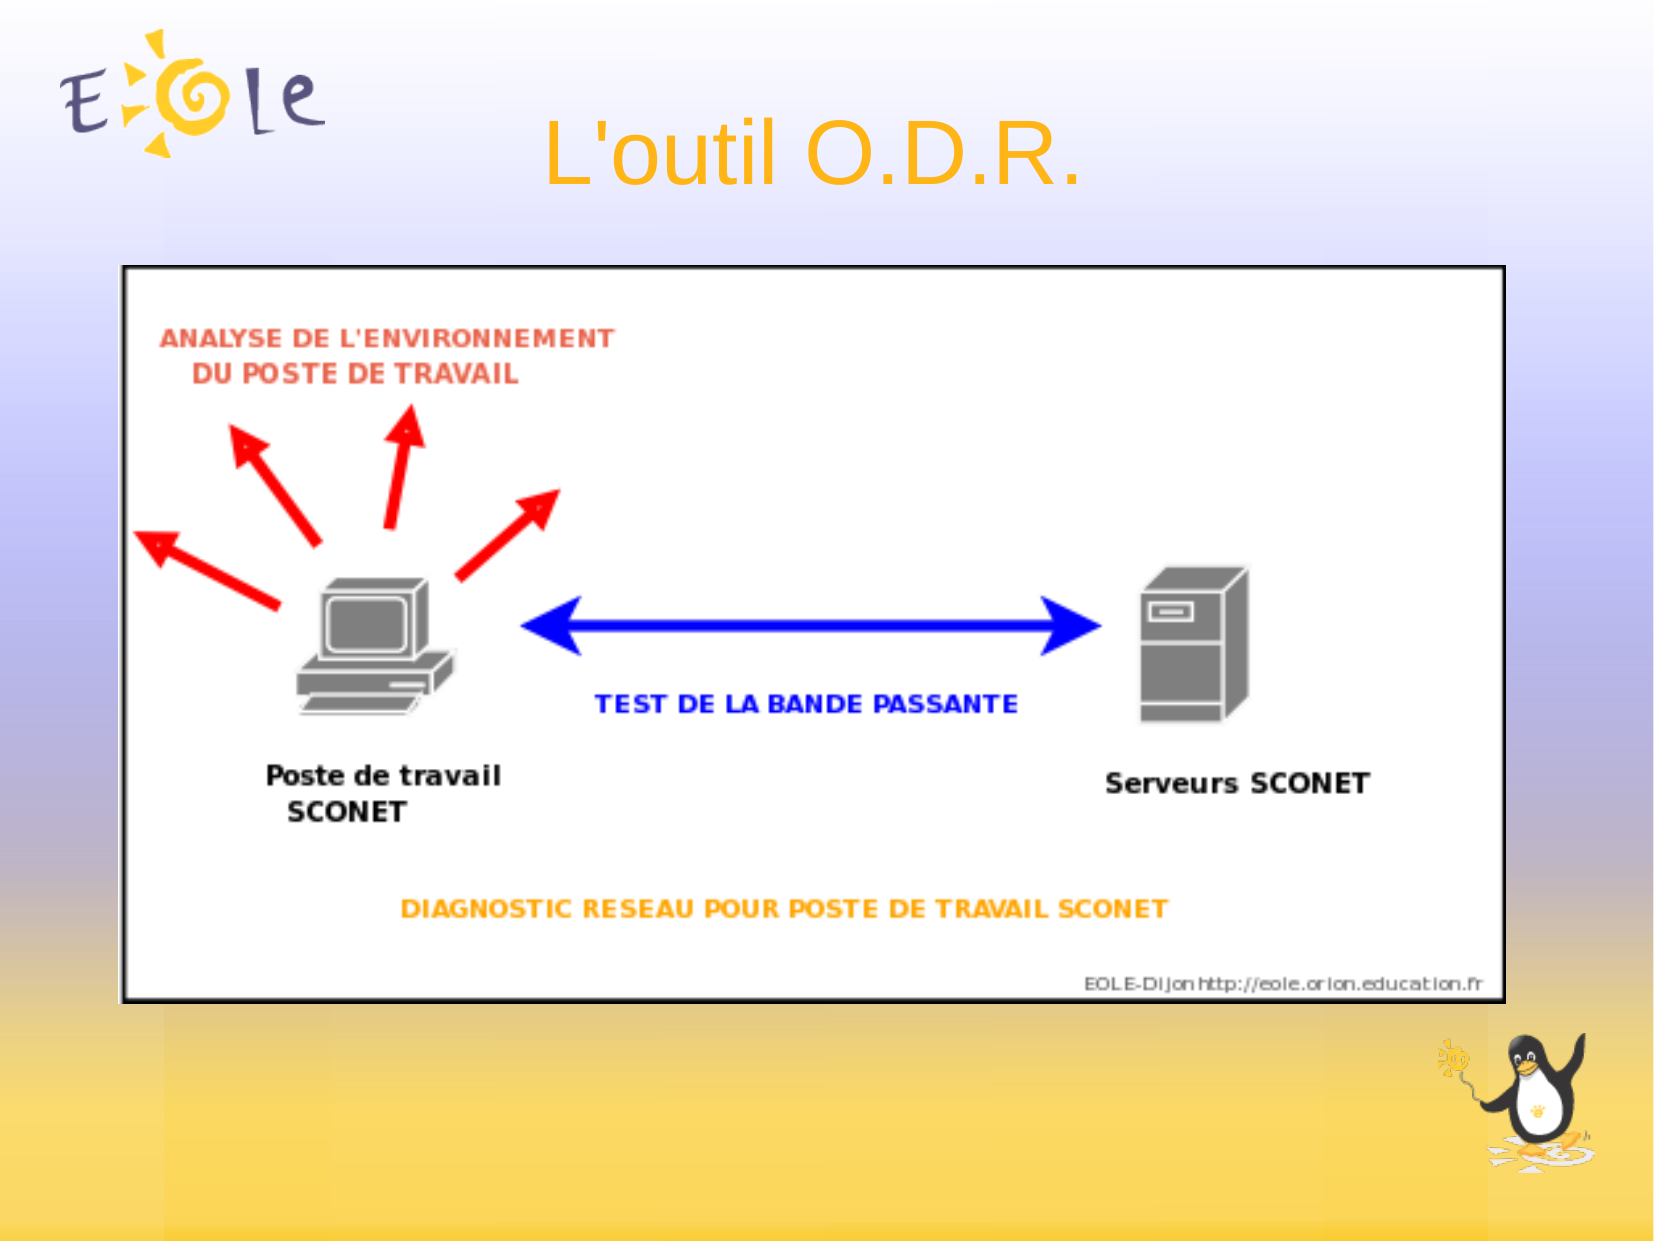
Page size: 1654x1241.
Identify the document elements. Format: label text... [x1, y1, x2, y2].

title L'outil O.D.R. [82, 49, 1571, 257]
picture [0, 0, 1654, 1241]
